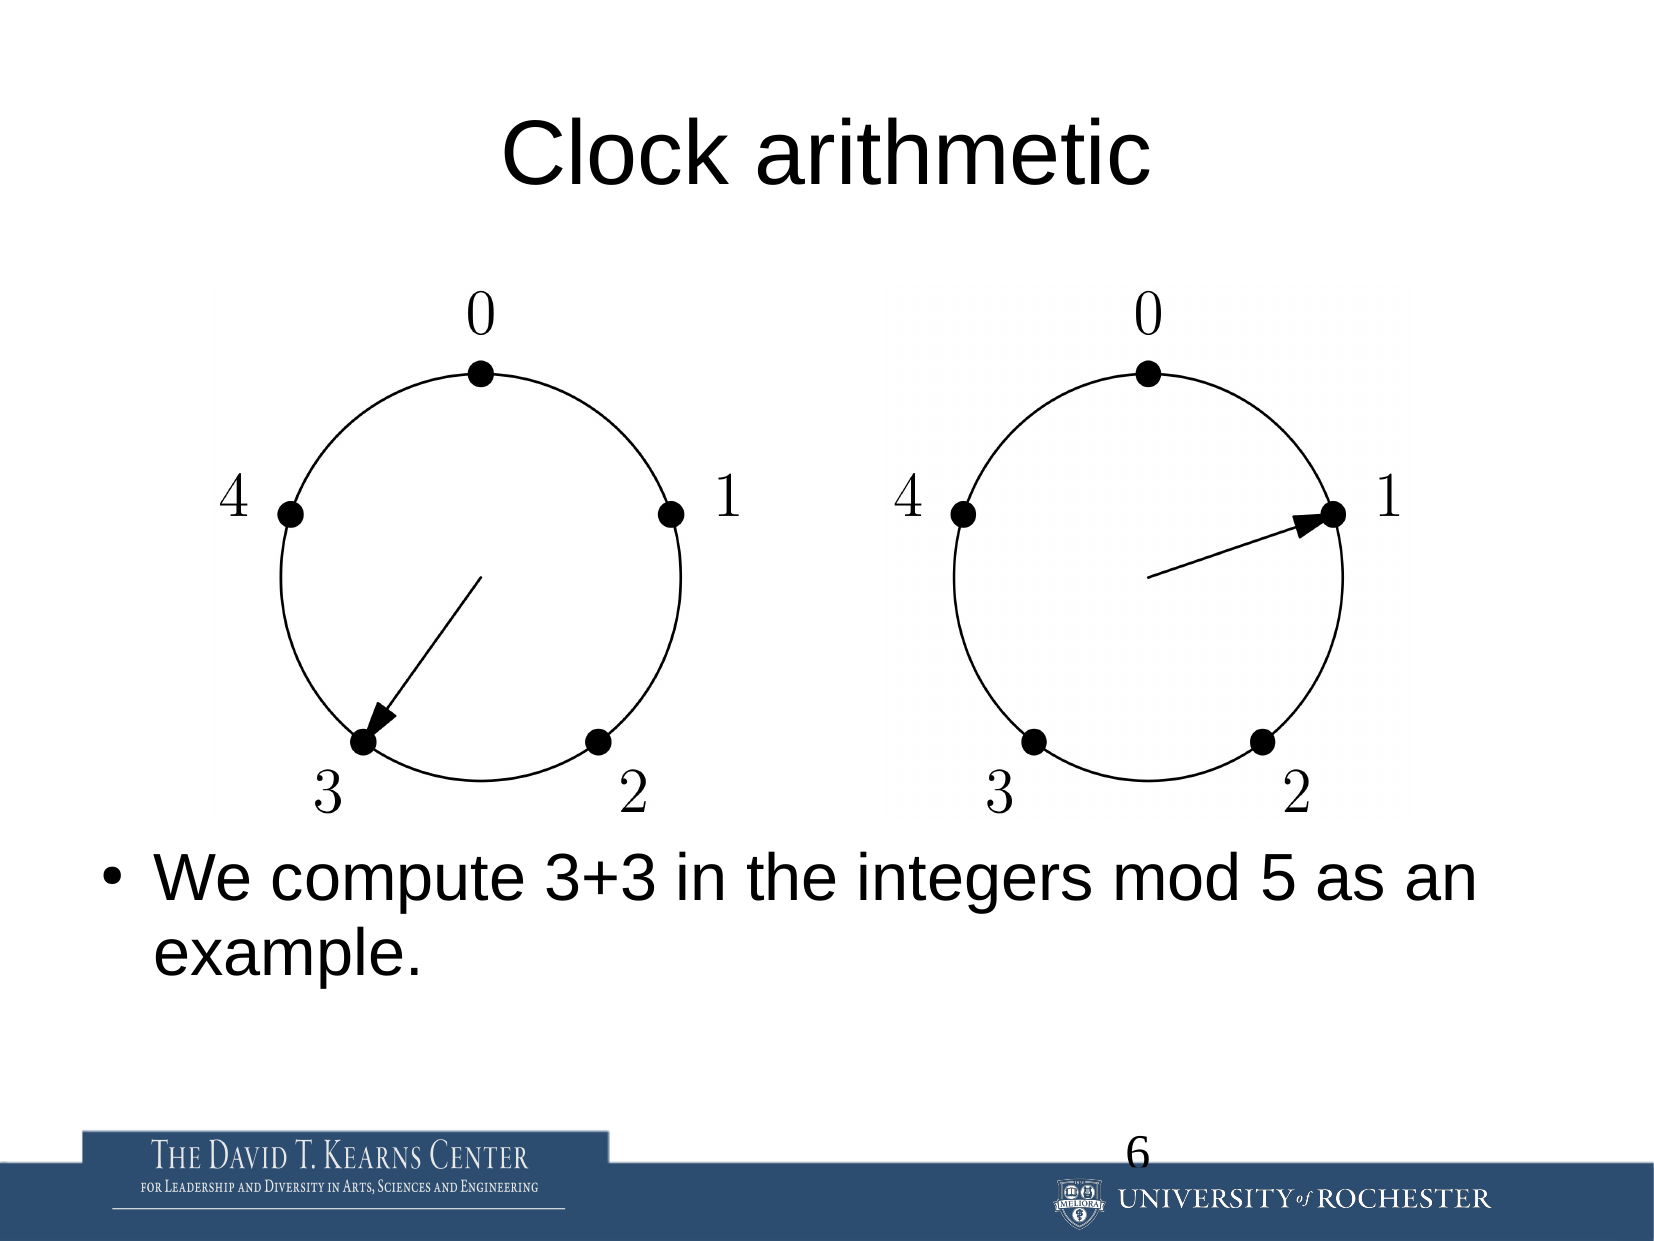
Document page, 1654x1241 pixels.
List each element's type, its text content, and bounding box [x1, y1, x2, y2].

title Clock arithmetic [82, 49, 1571, 257]
picture [1132, 1152, 1144, 1167]
picture [1053, 1178, 1492, 1230]
list We compute 3+3 in the integers mod 5 as an example. [82, 840, 1571, 1009]
picture [0, 0, 1654, 1241]
